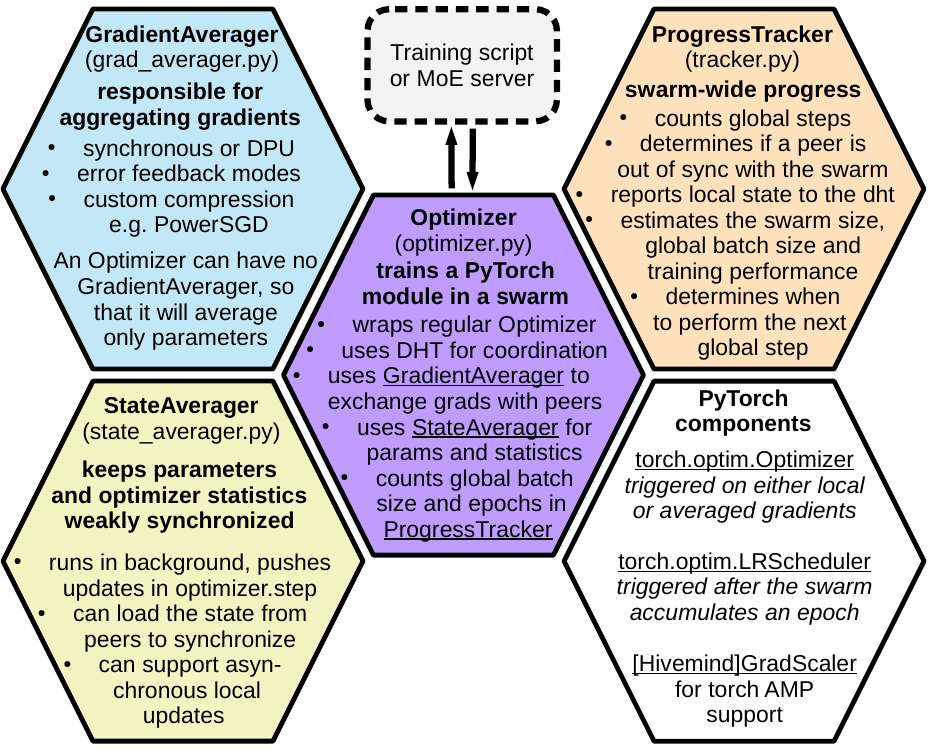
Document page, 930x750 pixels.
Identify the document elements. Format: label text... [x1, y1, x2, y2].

text_box [90, 381, 275, 385]
text_box synchronous or DPU error feedback modes custom compression e.g. PowerSGD [0, 127, 346, 245]
text_box [849, 411, 863, 439]
text_box responsible for aggregating gradients [40, 71, 321, 127]
text_box swarm-wide progress [610, 68, 889, 135]
text_box torch.optim.Optimizer triggered on either local or averaged gradients torch.optim.LRScheduler triggered after the swarm accumulates an epoch [Hivemind]GradScaler for torch AMP support [564, 439, 925, 735]
text_box [87, 358, 277, 370]
text_box [321, 105, 332, 127]
text_box ProgressTracker (tracker.py) [600, 14, 886, 83]
text_box [651, 9, 837, 14]
text_box [33, 114, 40, 127]
text_box GradientAverager (grad_averager.py) [39, 14, 325, 83]
text_box runs in background, pushes updates in optimizer.step can load the state from peers to synchronize can support asyn- chronous local updates [0, 542, 347, 736]
text_box StateAverager (state_averager.py) [39, 385, 325, 449]
text_box [347, 550, 364, 594]
text_box [12, 502, 32, 542]
text_box [90, 736, 276, 742]
text_box [650, 735, 838, 742]
text_box PyTorch components [637, 378, 849, 439]
text_box counts global steps determines if a peer is out of sync with the swarm reports local state to the dht estimates the swarm size, global batch size and training performance determines when to perform the next global step [537, 98, 930, 394]
text_box trains a PyTorch module in a swarm [340, 250, 537, 304]
text_box [625, 415, 637, 439]
text_box Optimizer (optimizer.py) [340, 197, 537, 250]
text_box keeps parameters and optimizer statistics weakly synchronized [32, 449, 327, 542]
text_box Training script or MoE server [367, 9, 557, 122]
text_box [346, 155, 363, 223]
text_box [90, 8, 276, 14]
text_box wraps regular Optimizer uses DHT for coordination uses GradientAverager to exchange grads with peers uses StateAverager for params and statistics counts global batch size and epochs in ProgressTracker [277, 304, 637, 550]
text_box [370, 550, 557, 556]
text_box An Optimizer can have no GradientAverager, so that it will average only parameters [32, 240, 340, 358]
